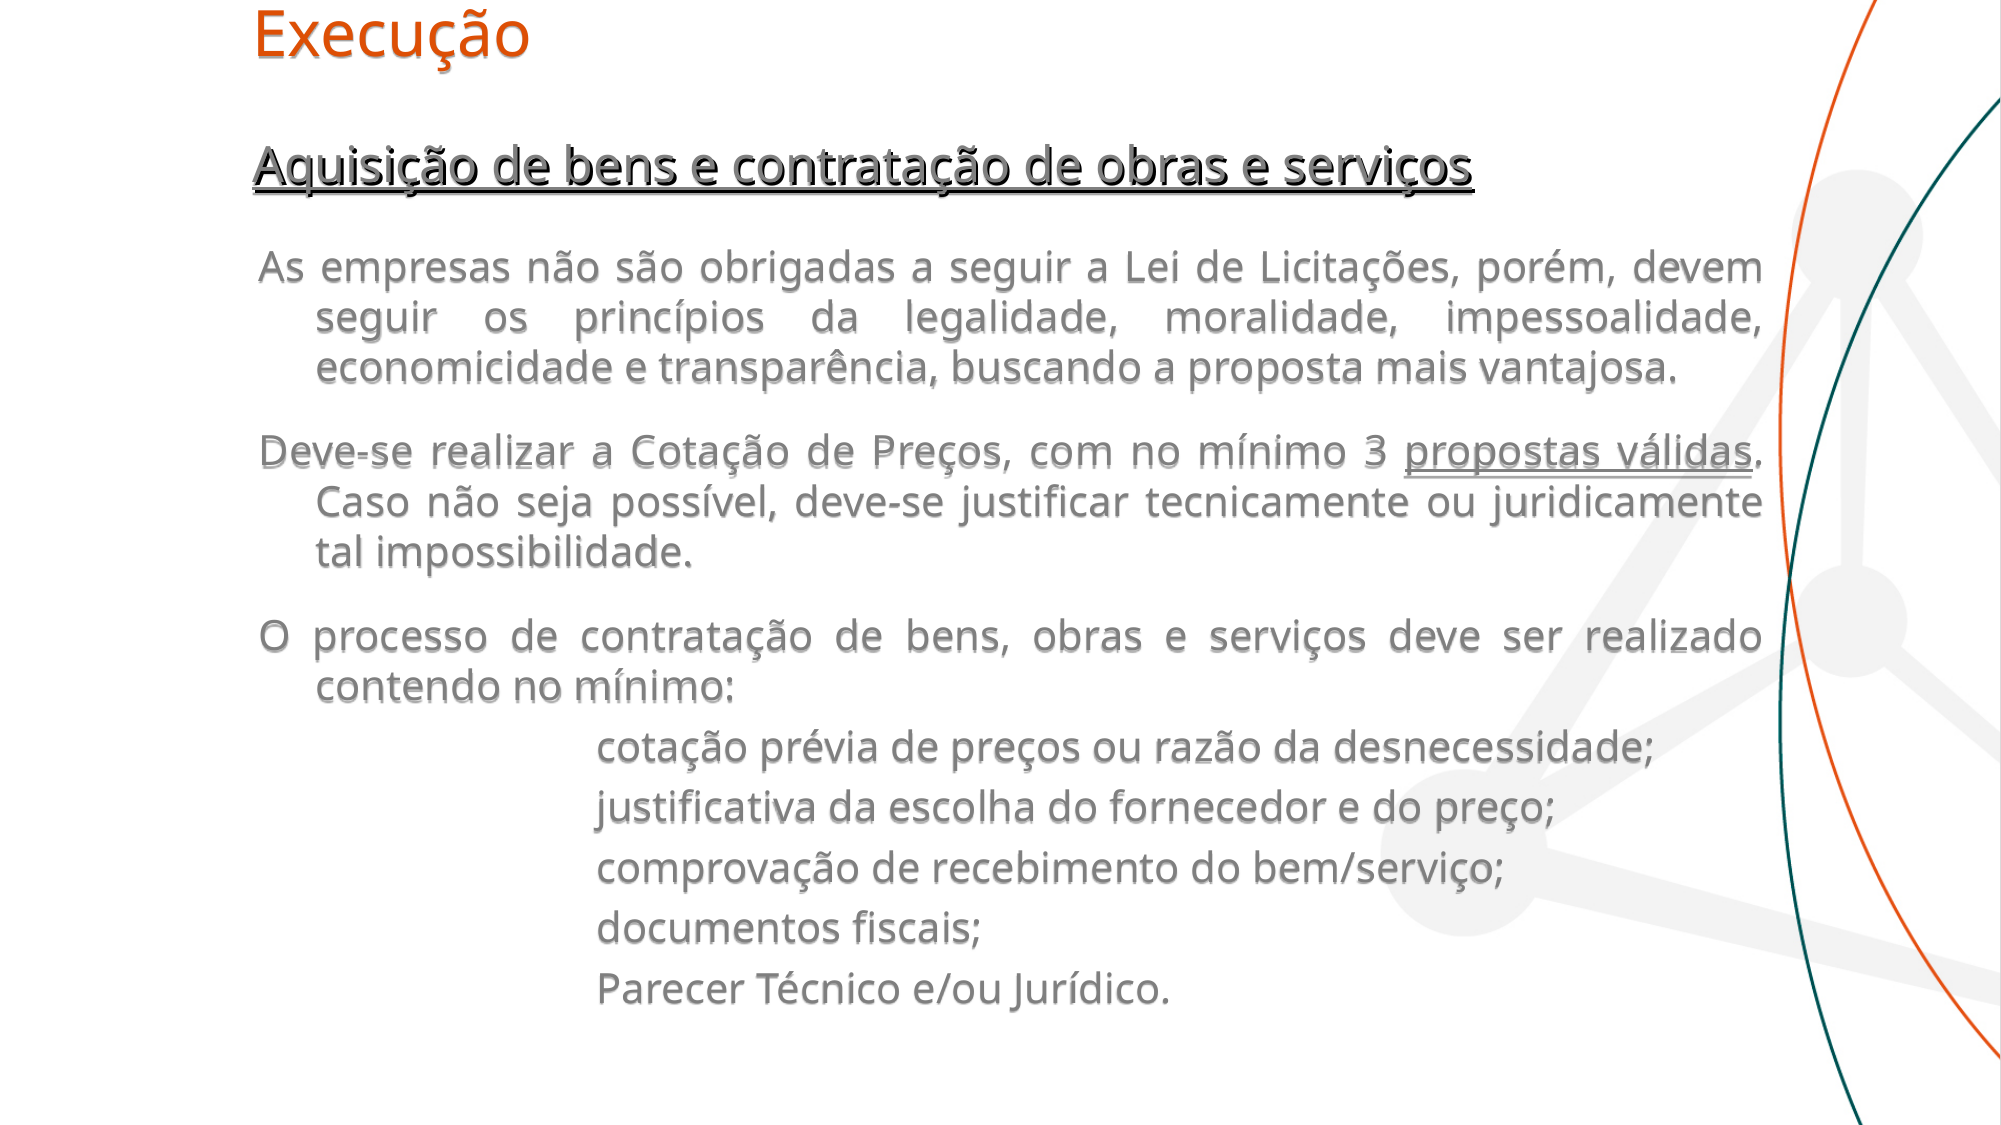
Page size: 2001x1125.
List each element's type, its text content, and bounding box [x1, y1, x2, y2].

text_box As empresas não são obrigadas a seguir a Lei de Licitações, porém, devem seguir os princípios da legalidade, moralidade, impessoalidade, economicidade e transparência, buscando a proposta mais vantajosa. Deve-se realizar a Cotação de Preços, com no mínimo 3 propostas válidas. Caso não seja possível, deve-se justificar tecnicamente ou juridicamente tal impossibilidade. O processo de contratação de bens, obras e serviços deve ser realizado contendo no mínimo: cotação prévia de preços ou razão da desnecessidade; justificativa da escolha do fornecedor e do preço; comprovação de recebimento do bem/serviço; documentos fiscais; Parecer Técnico e/ou Jurídico. [244, 231, 1780, 1095]
text_box Execução [237, 0, 1250, 125]
text_box Aquisição de bens e contratação de obras e serviços [237, 125, 1756, 202]
